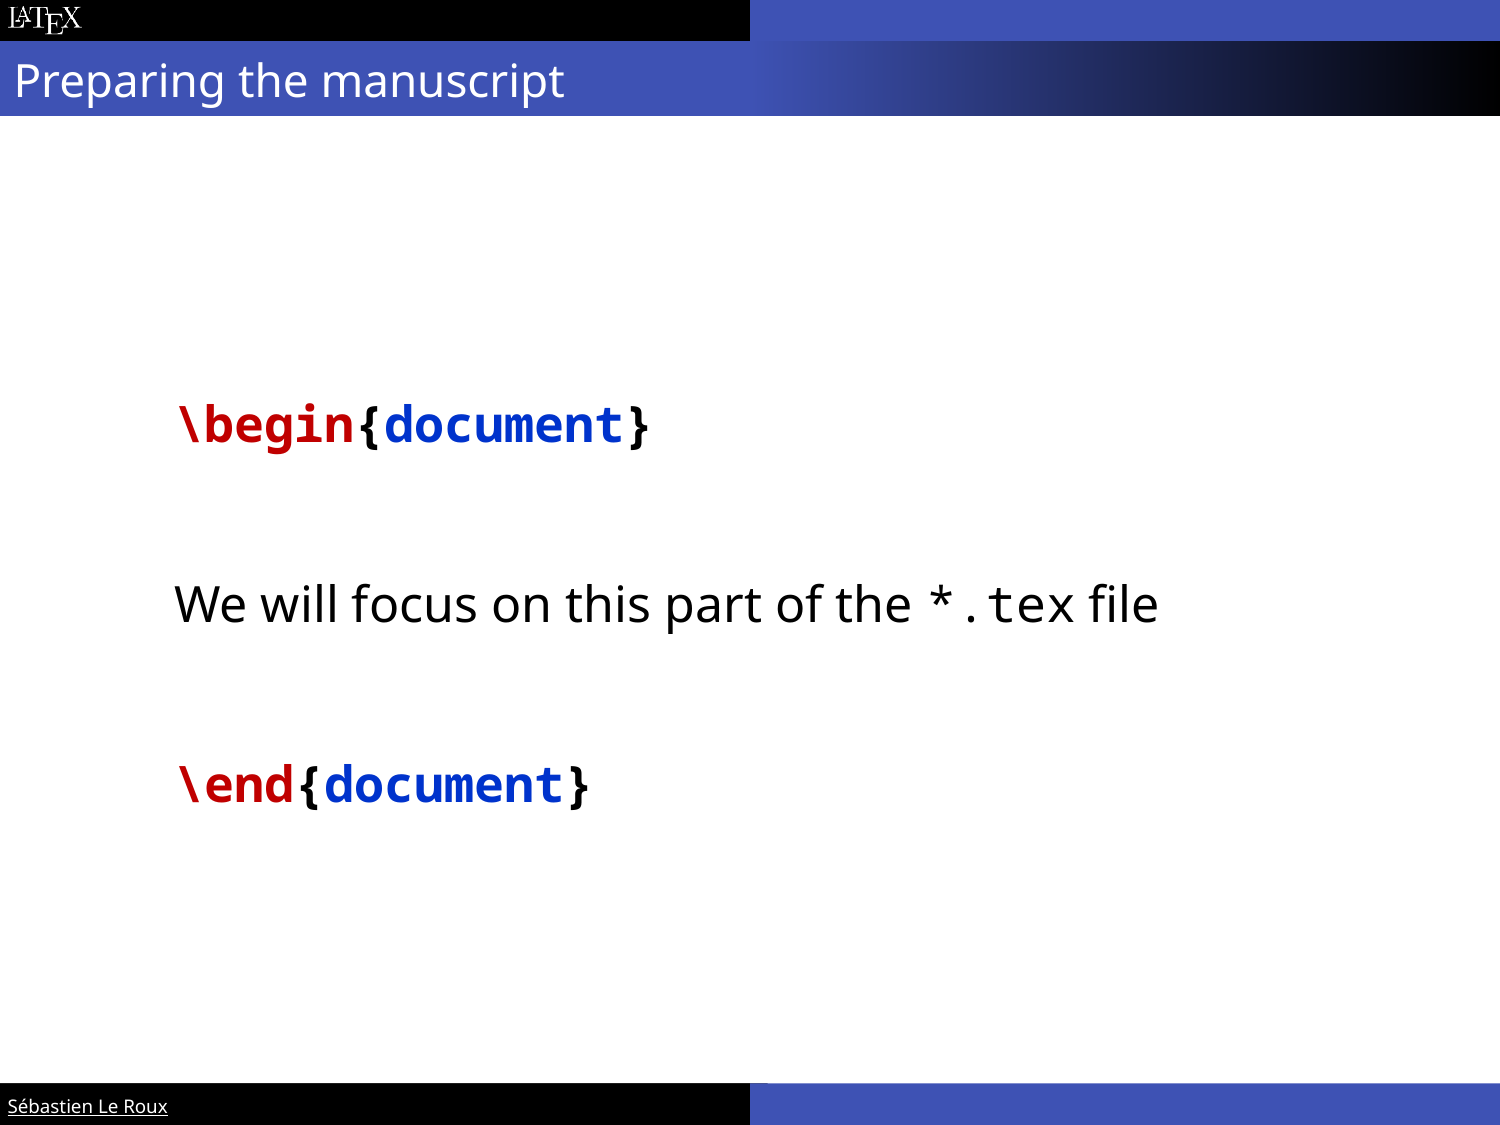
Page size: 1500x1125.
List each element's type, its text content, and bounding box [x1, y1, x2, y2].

title Preparing the manuscript [0, 41, 1500, 116]
picture [5, 3, 84, 37]
text_box \begin{document} We will focus on this part of the *.tex file \end{document} [159, 385, 1258, 821]
